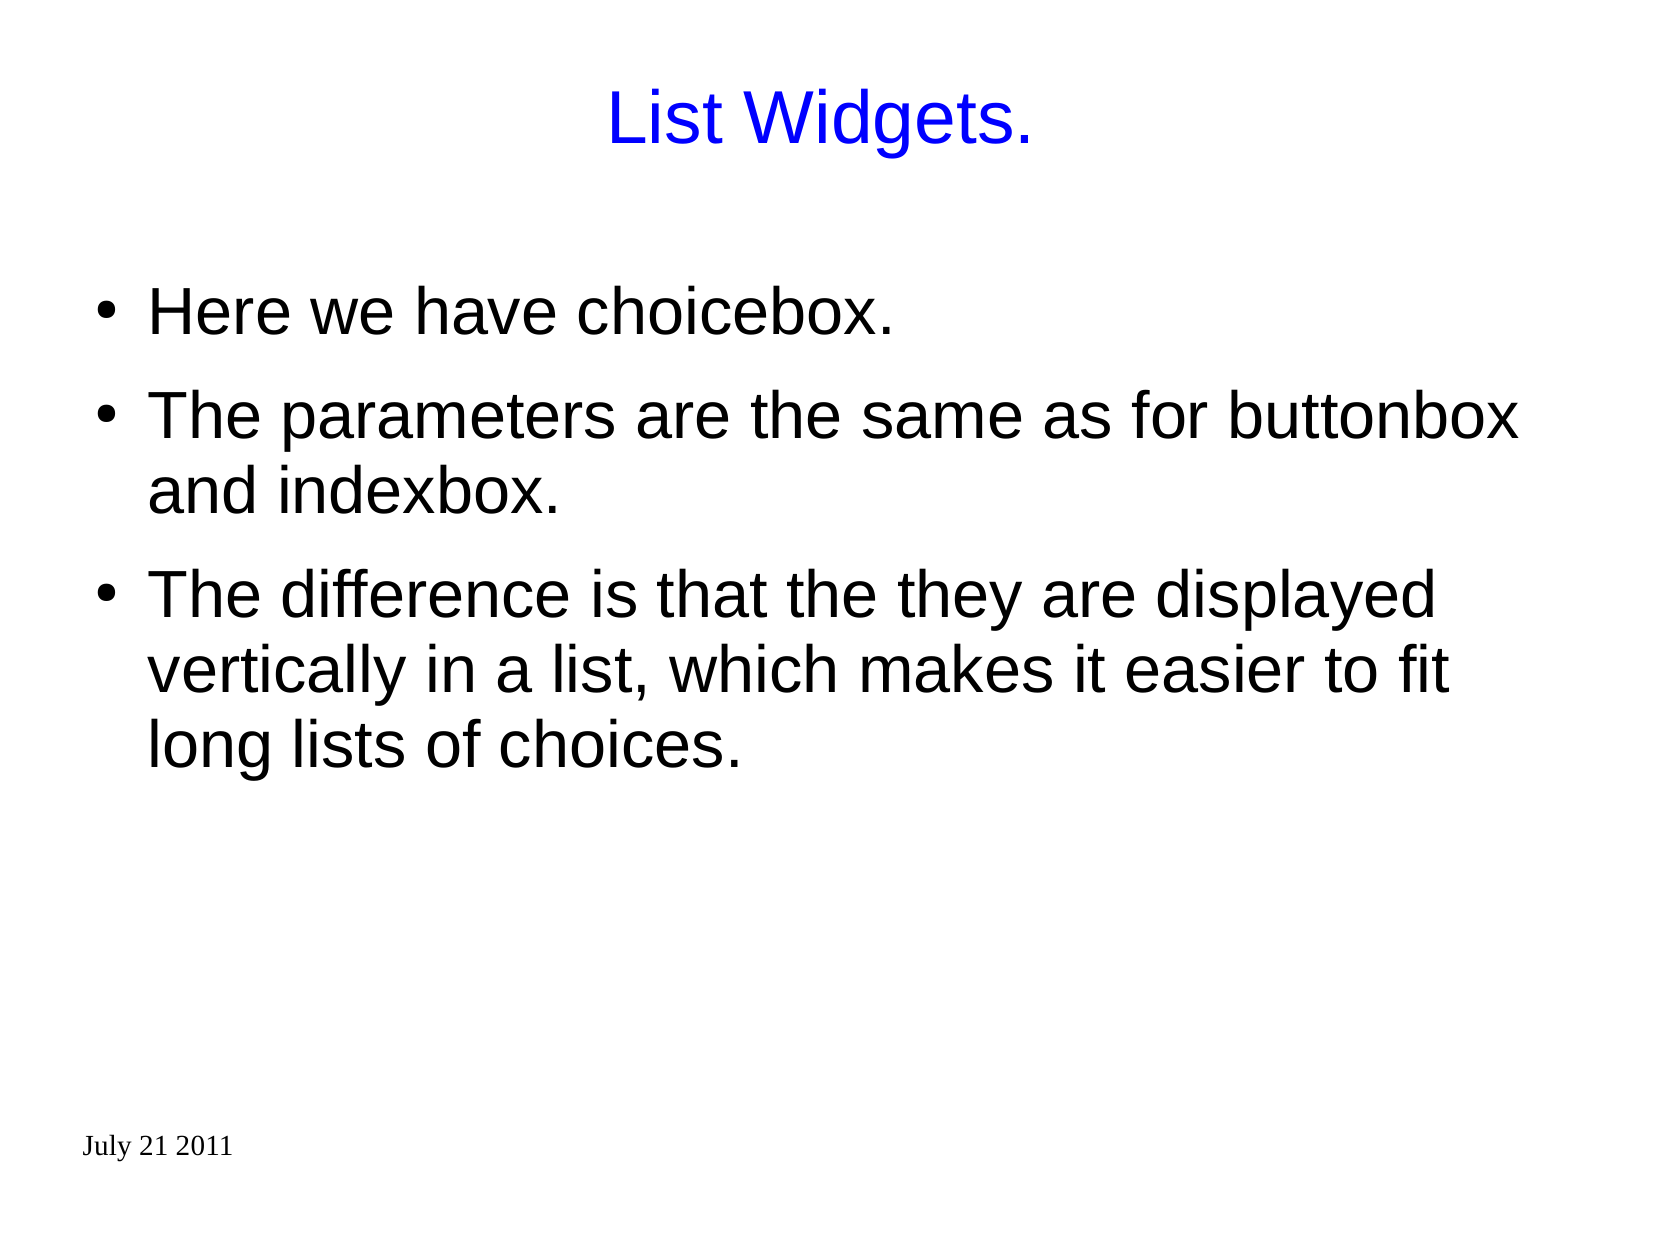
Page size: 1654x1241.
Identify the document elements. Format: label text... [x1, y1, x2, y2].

list Here we have choicebox. The parameters are the same as for buttonbox and indexbox. The difference is that the they are displayed vertically in a list, which makes it easier to fit long lists of choices. [76, 274, 1565, 1093]
title List Widgets. [76, 58, 1565, 178]
